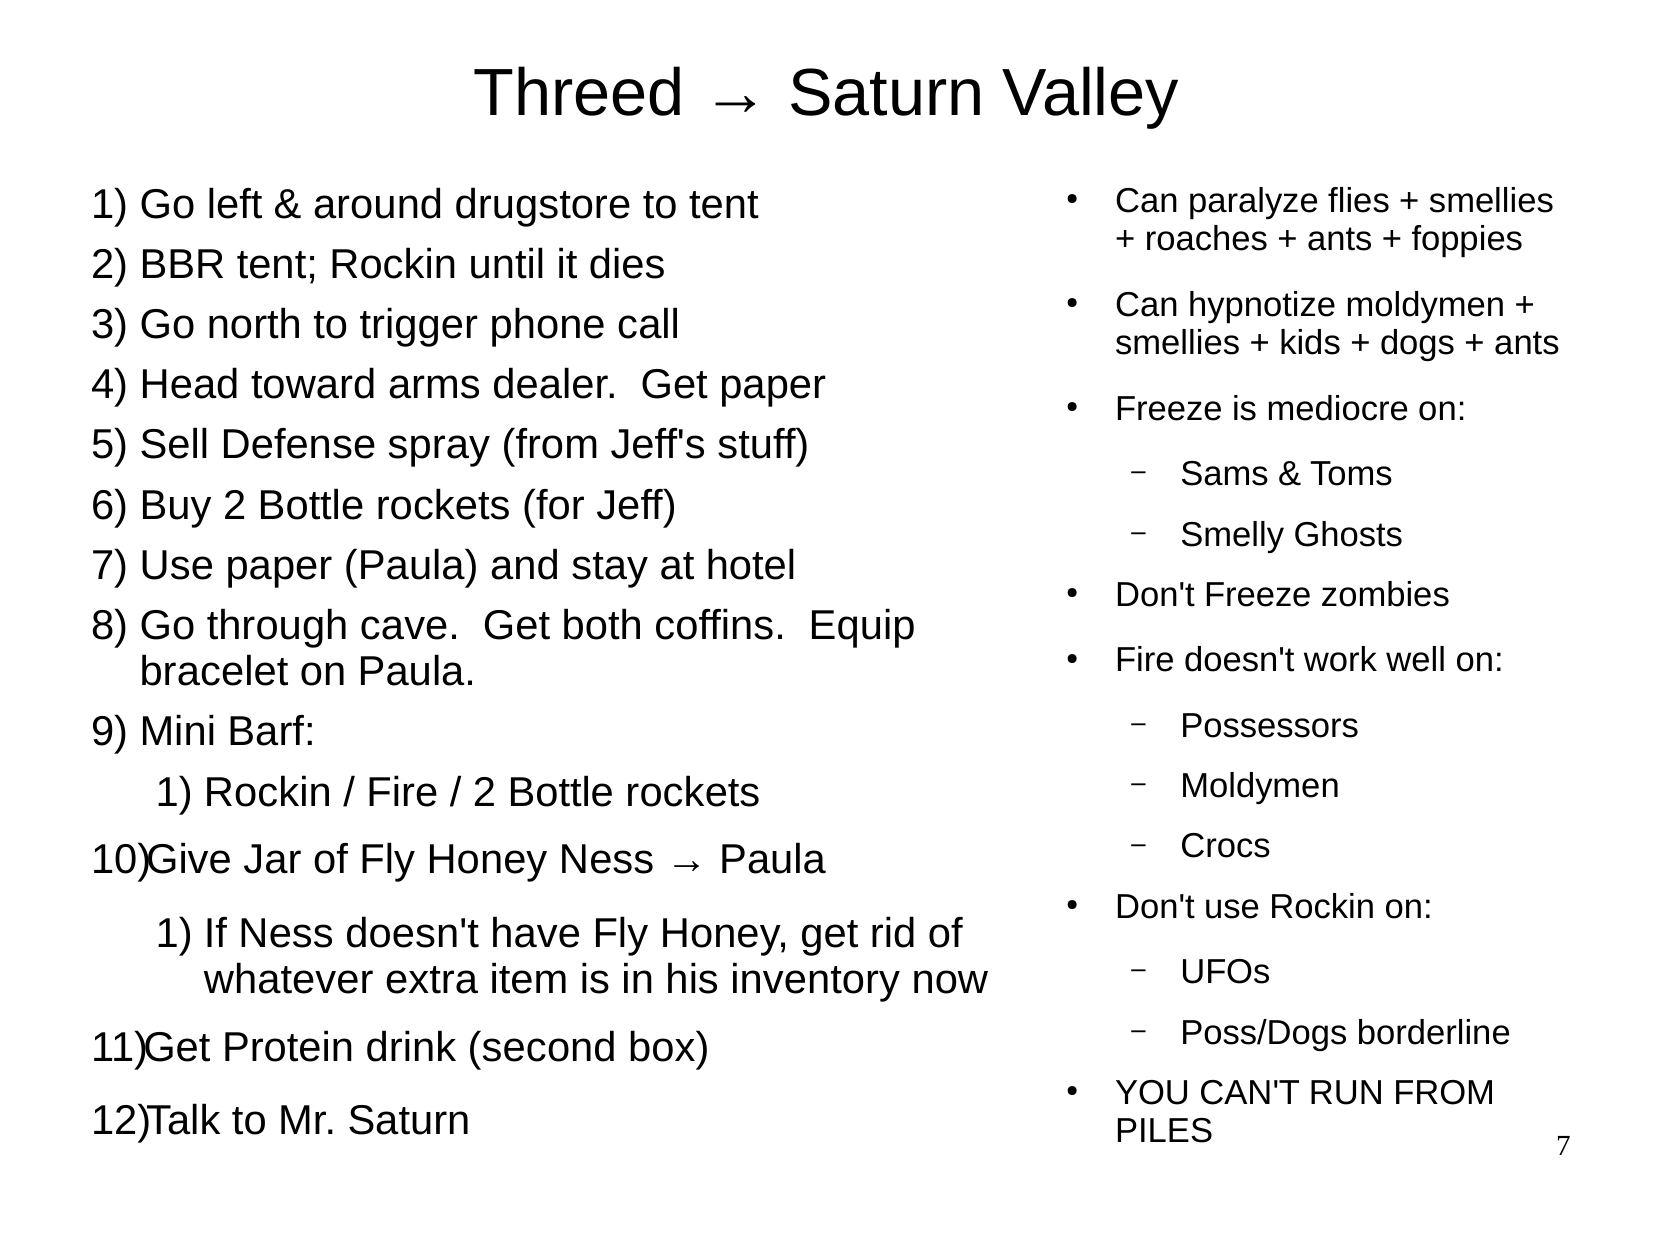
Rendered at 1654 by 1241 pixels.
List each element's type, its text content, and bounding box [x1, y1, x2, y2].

list Go left & around drugstore to tent BBR tent; Rockin until it dies Go north to trigger phone call Head toward arms dealer. Get paper Sell Defense spray (from Jeff's stuff) Buy 2 Bottle rockets (for Jeff) Use paper (Paula) and stay at hotel Go through cave. Get both coffins. Equip bracelet on Paula. Mini Barf: Rockin / Fire / 2 Bottle rockets Give Jar of Fly Honey Ness → Paula If Ness doesn't have Fly Honey, get rid of whatever extra item is in his inventory now Get Protein drink (second box) Talk to Mr. Saturn [75, 180, 991, 1156]
title Threed → Saturn Valley [82, 49, 1571, 136]
list Can paralyze flies + smellies + roaches + ants + foppies Can hypnotize moldymen + smellies + kids + dogs + ants Freeze is mediocre on: Sams & Toms Smelly Ghosts Don't Freeze zombies Fire doesn't work well on: Possessors Moldymen Crocs Don't use Rockin on: UFOs Poss/Dogs borderline YOU CAN'T RUN FROM PILES [1050, 180, 1572, 1156]
